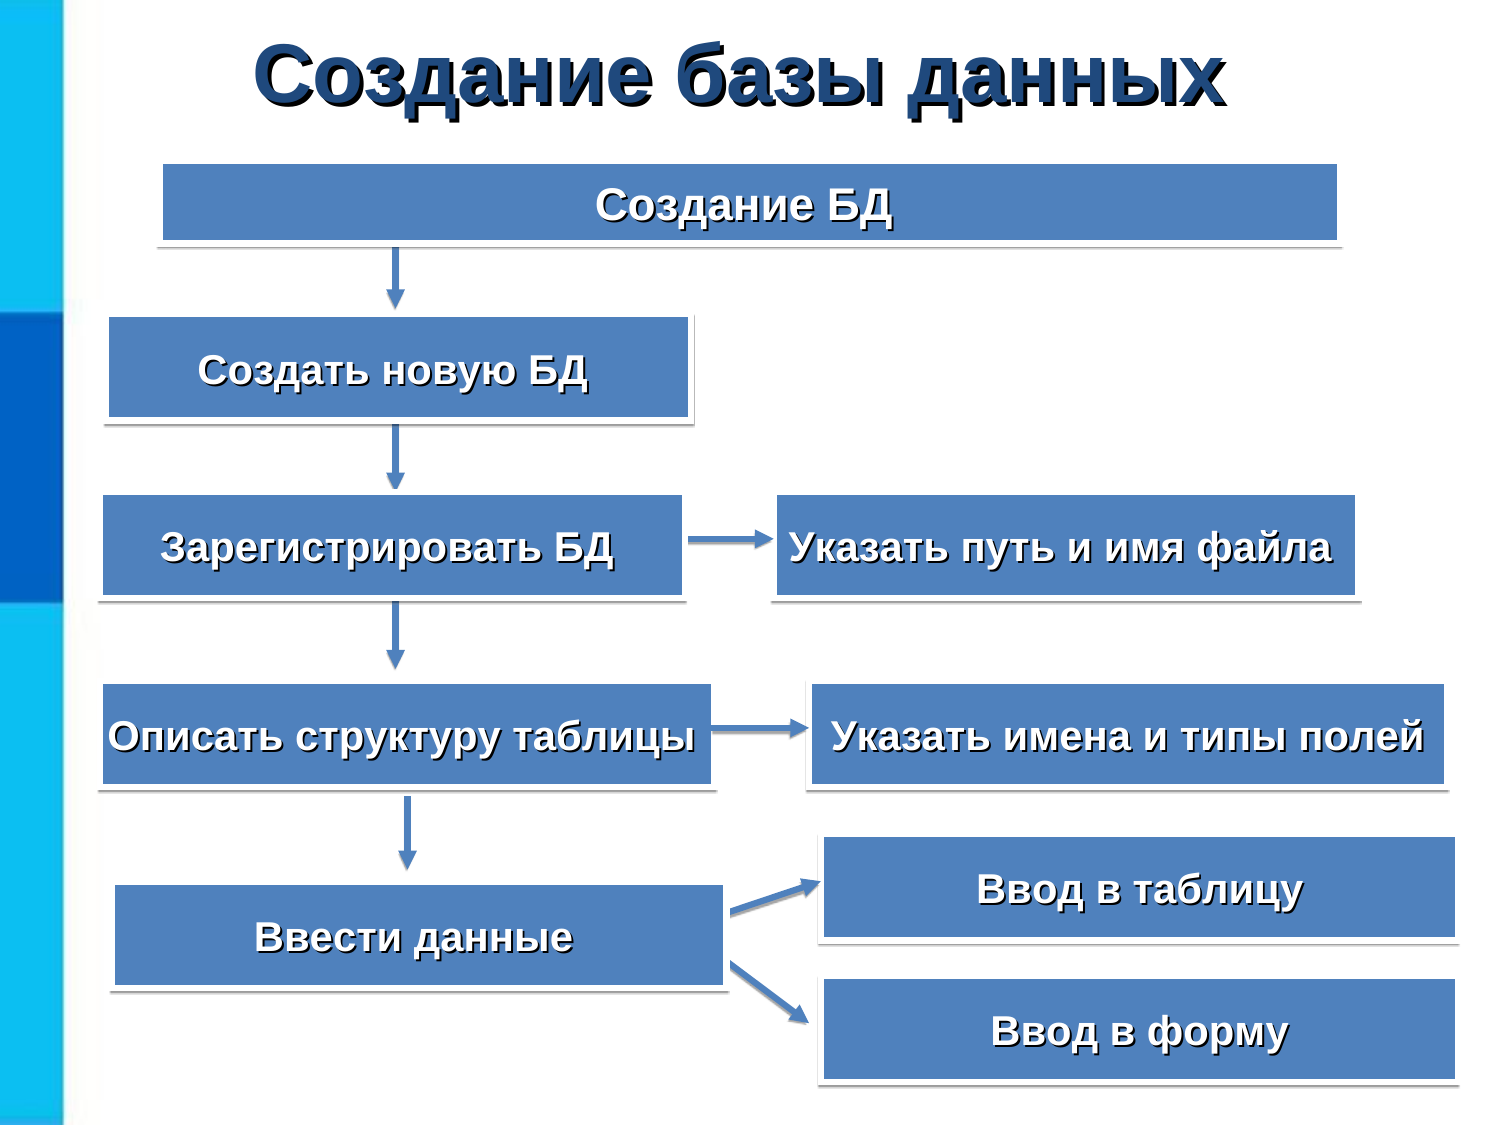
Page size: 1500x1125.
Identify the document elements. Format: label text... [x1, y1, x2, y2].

text_box Описать структуру таблицы [100, 680, 715, 787]
picture [0, 0, 1500, 1125]
text_box Создать новую БД [106, 314, 692, 421]
text_box Ввод в форму [820, 976, 1459, 1083]
text_box Указать имена и типы полей [809, 680, 1447, 787]
text_box Ввод в таблицу [820, 834, 1459, 941]
text_box Указать путь и имя файла [773, 491, 1359, 598]
text_box Ввести данные [112, 881, 727, 988]
text_box Создание базы данных [76, 31, 1425, 126]
text_box Зарегистрировать БД [100, 491, 686, 598]
text_box Создание БД [159, 160, 1341, 244]
